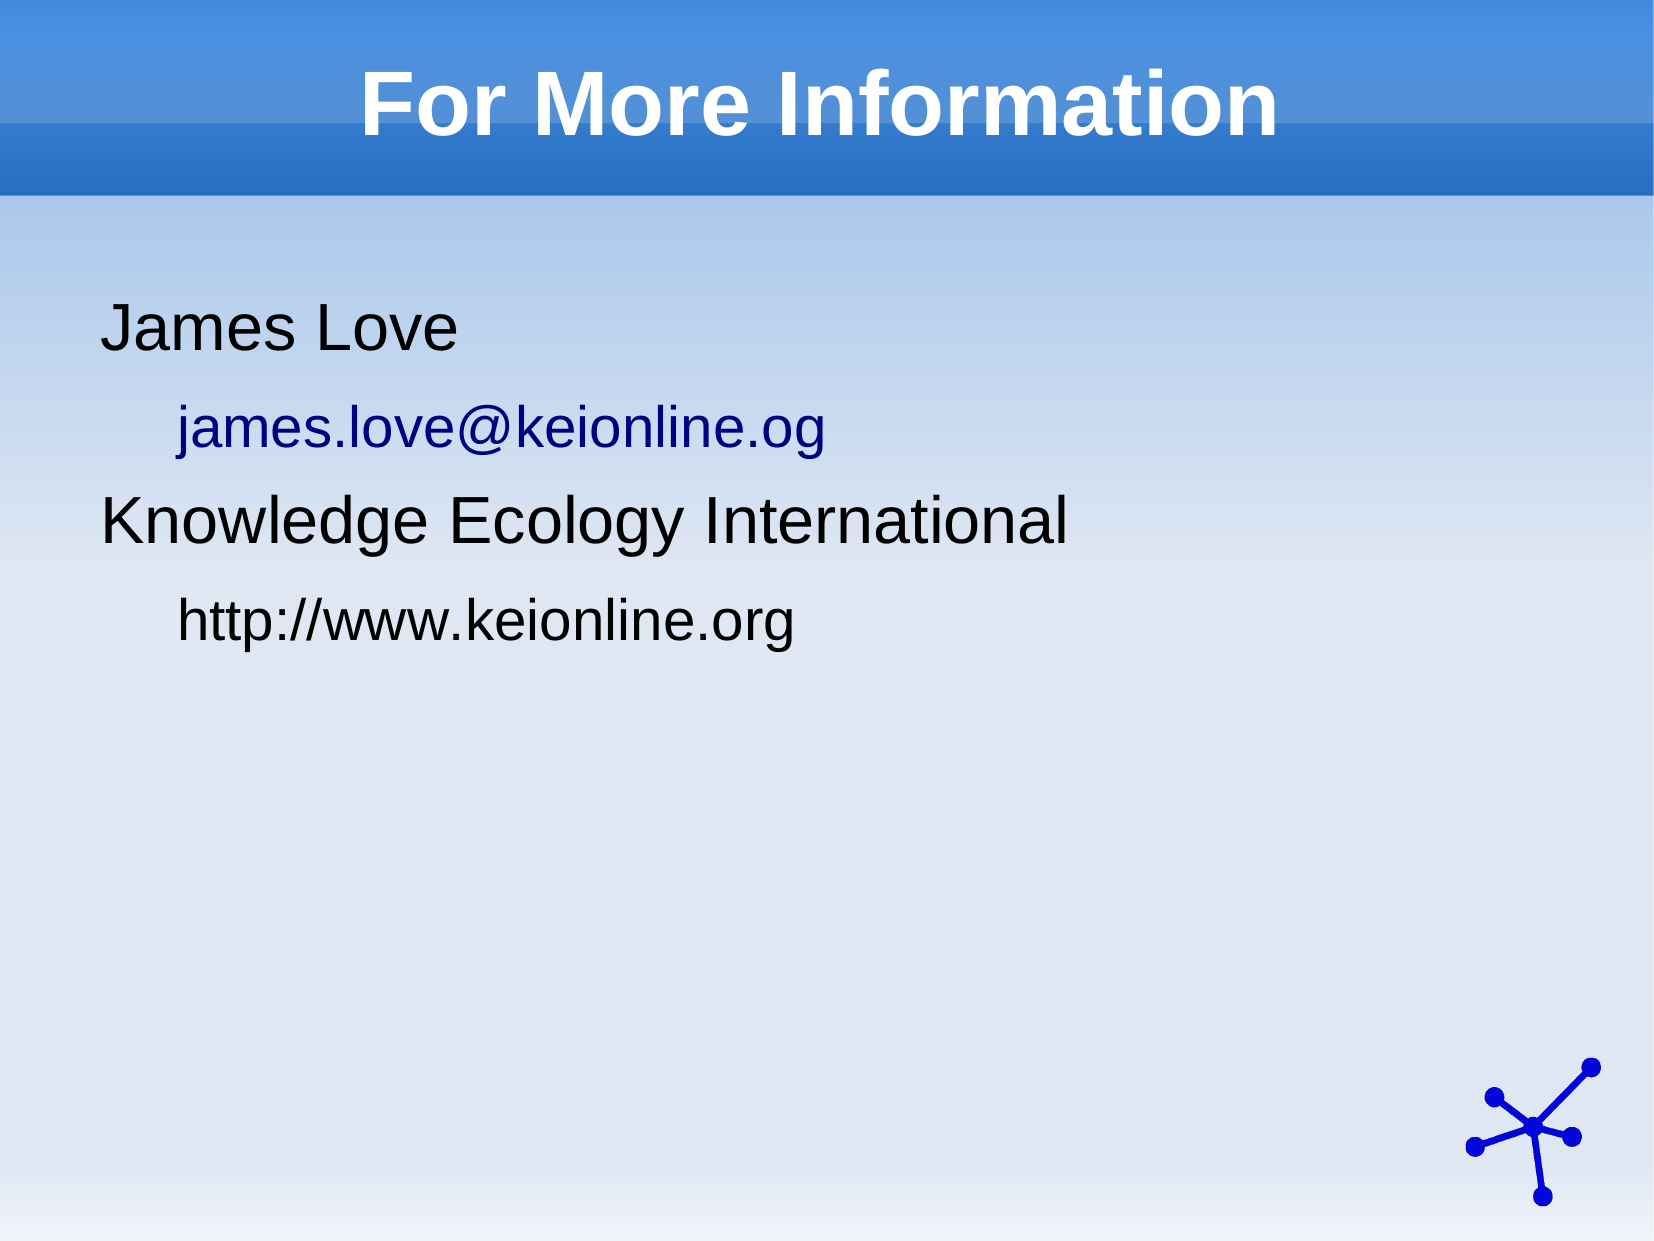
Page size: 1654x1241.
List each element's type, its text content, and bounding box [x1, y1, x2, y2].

list James Love james.love@keionline.og Knowledge Ecology International http://www.keionline.org [82, 290, 1571, 1094]
picture [0, 0, 1654, 1241]
title For More Information [76, 7, 1565, 200]
